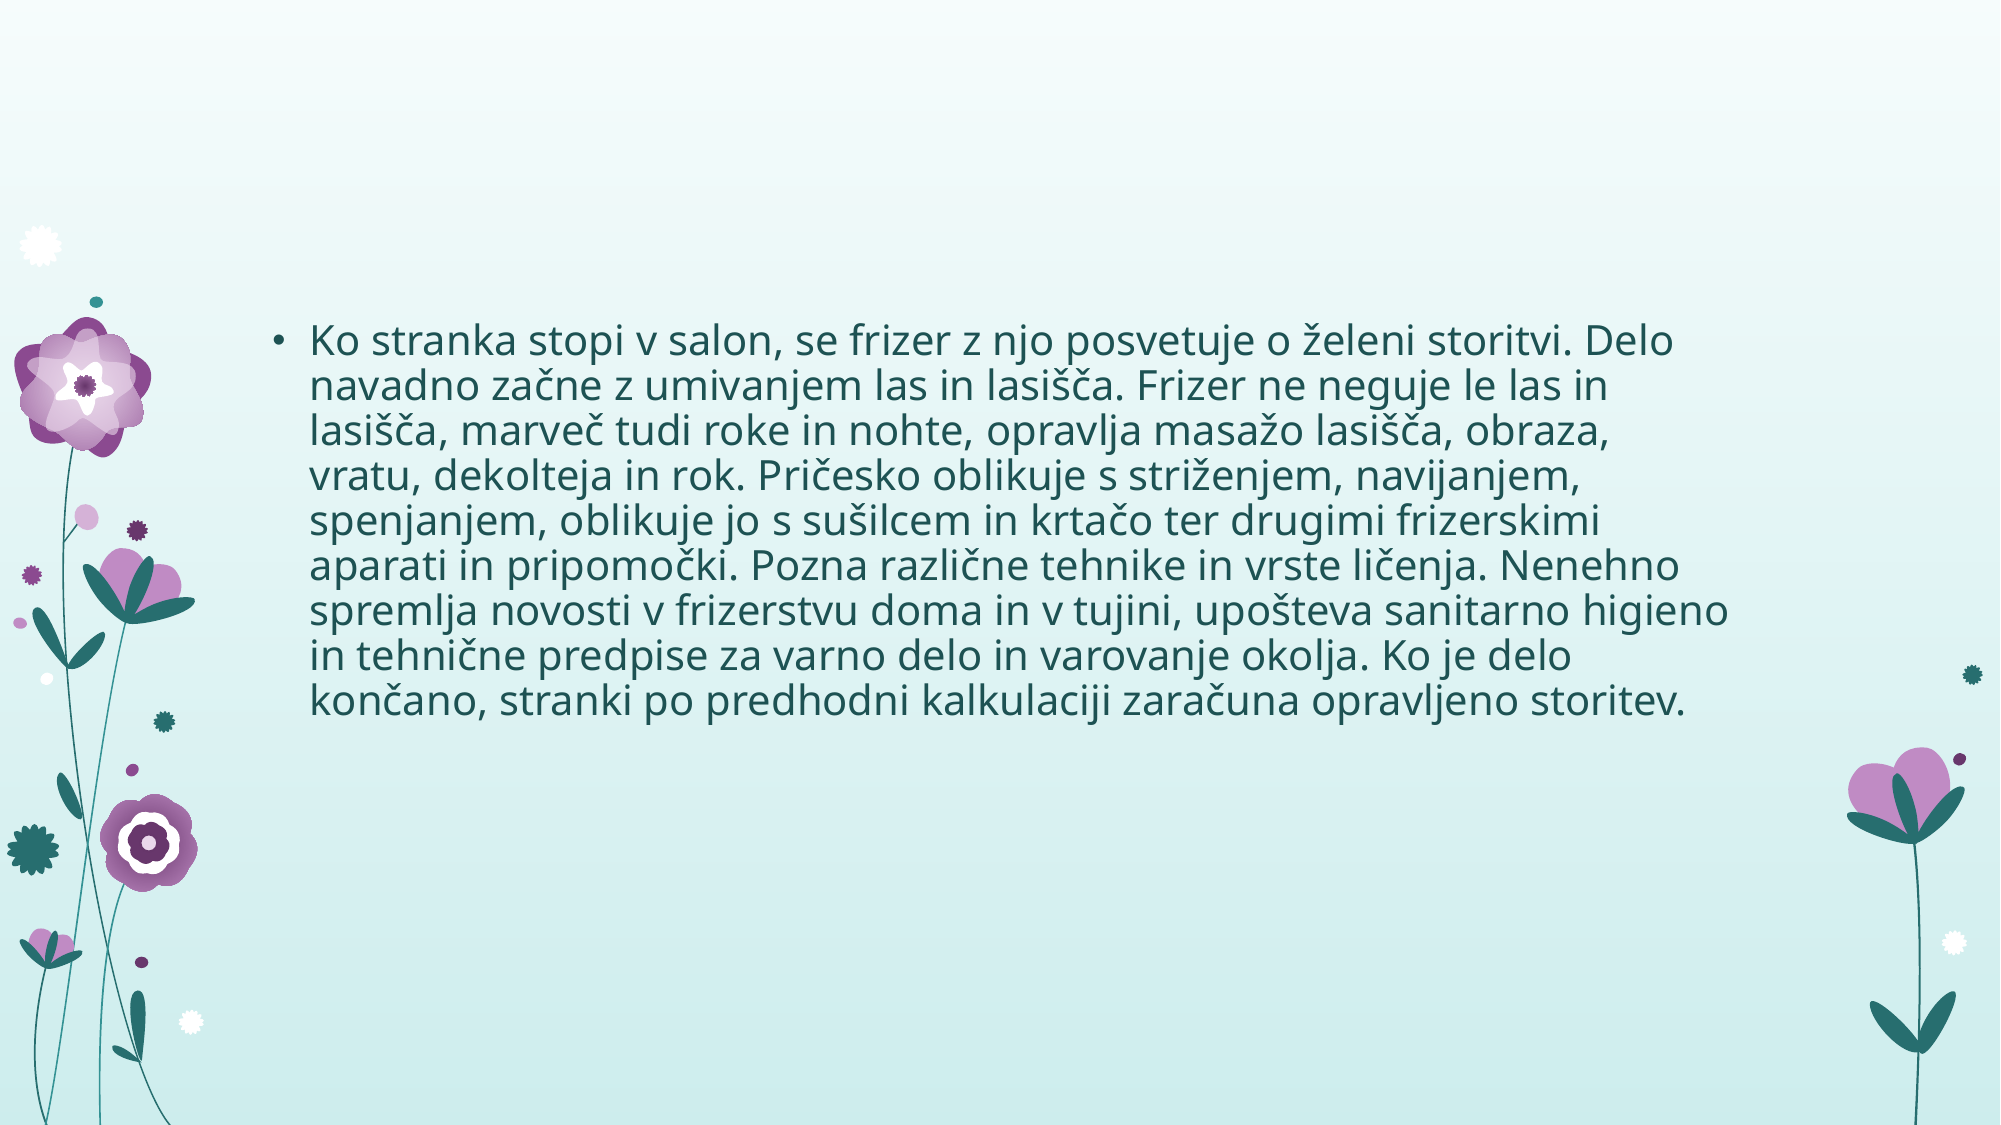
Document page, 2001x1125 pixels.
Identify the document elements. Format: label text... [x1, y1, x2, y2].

list Ko stranka stopi v salon, se frizer z njo posvetuje o želeni storitvi. Delo navadno začne z umivanjem las in lasišča. Frizer ne neguje le las in lasišča, marveč tudi roke in nohte, opravlja masažo lasišča, obraza, vratu, dekolteja in rok. Pričesko oblikuje s striženjem, navijanjem, spenjanjem, oblikuje jo s sušilcem in krtačo ter drugimi frizerskimi aparati in pripomočki. Pozna različne tehnike in vrste ličenja. Nenehno spremlja novosti v frizerstvu doma in v tujini, upošteva sanitarno higieno in tehnične predpise za varno delo in varovanje okolja. Ko je delo končano, stranki po predhodni kalkulaciji zaračuna opravljeno storitev. [249, 311, 1750, 987]
